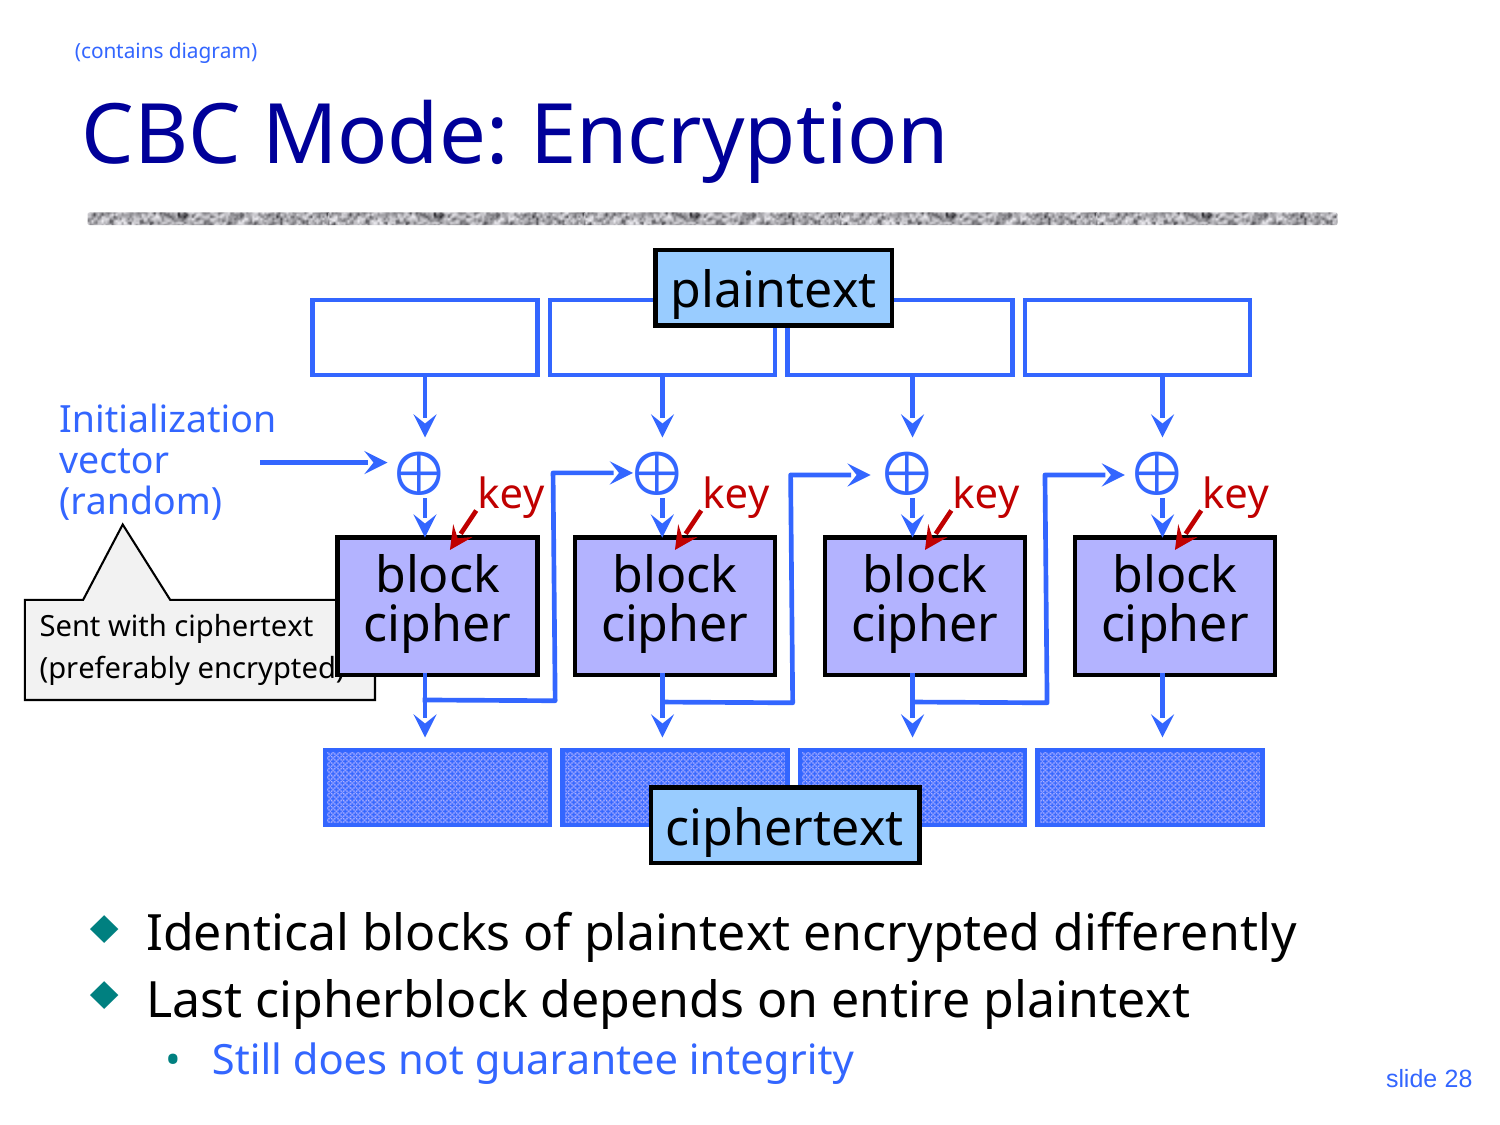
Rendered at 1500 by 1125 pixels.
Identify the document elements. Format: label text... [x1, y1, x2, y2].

text_box [562, 750, 788, 826]
text_box  [375, 412, 465, 518]
text_box Sent with ciphertext (preferably encrypted) [24, 529, 376, 700]
list Identical blocks of plaintext encrypted differently Last cipherblock depends on entire plaintext Still does not guarantee integrity [74, 899, 1342, 1100]
text_box slide <number> [1174, 1025, 1488, 1101]
text_box block cipher [337, 537, 538, 676]
text_box (contains diagram) [60, 29, 541, 70]
text_box key [687, 459, 785, 525]
text_box [1037, 750, 1263, 826]
text_box key [1187, 459, 1285, 525]
text_box block cipher [575, 537, 775, 676]
text_box block cipher [824, 537, 1025, 676]
text_box [800, 750, 1026, 826]
text_box Initialization vector (random) [44, 399, 292, 529]
text_box block cipher [1074, 537, 1275, 676]
text_box key [462, 459, 560, 525]
text_box  [862, 412, 952, 518]
text_box [324, 750, 550, 826]
text_box  [1112, 412, 1202, 518]
picture [87, 212, 1338, 226]
title CBC Mode: Encryption [66, 37, 1342, 188]
text_box key [937, 459, 1035, 525]
text_box plaintext [655, 249, 892, 326]
text_box  [612, 466, 618, 480]
text_box ciphertext [650, 787, 920, 863]
text_box  [612, 412, 702, 518]
